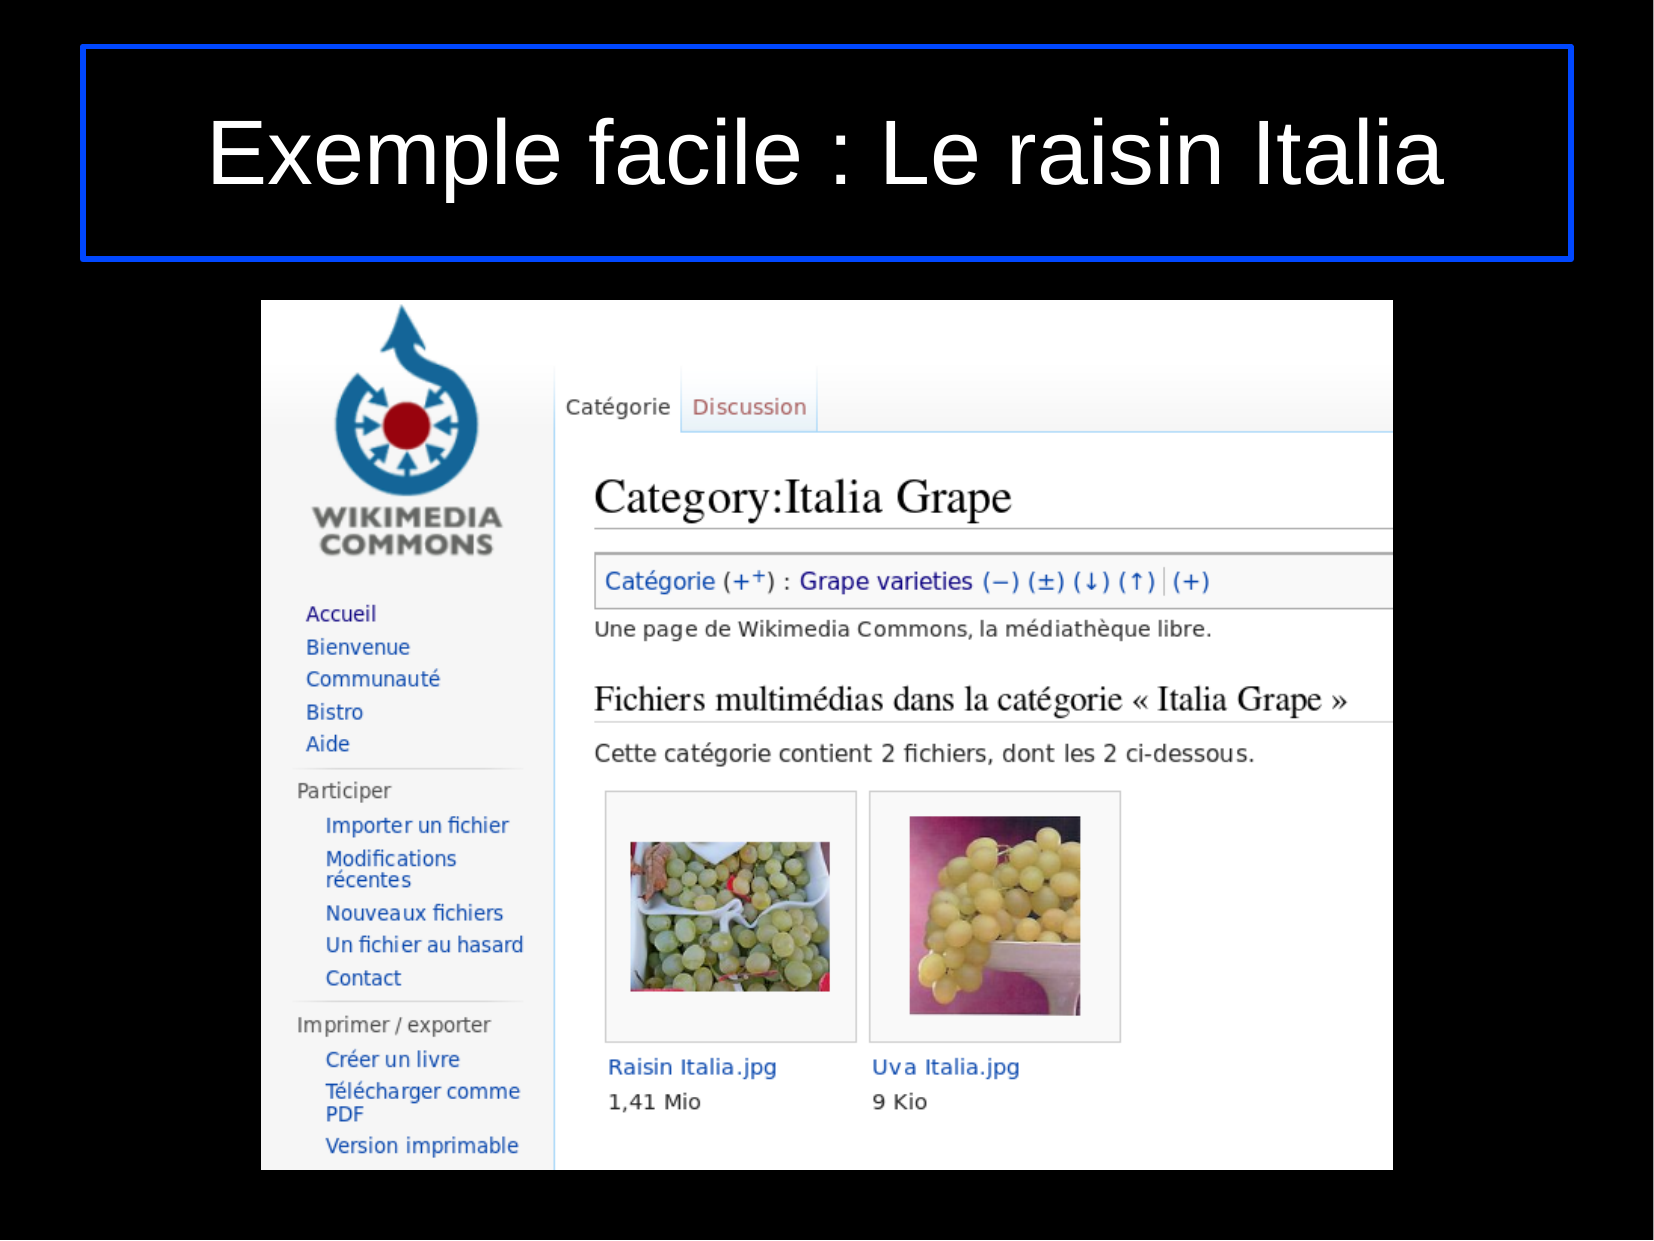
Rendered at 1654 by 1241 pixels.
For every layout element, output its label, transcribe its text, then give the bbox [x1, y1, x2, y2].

title Exemple facile : Le raisin Italia [82, 46, 1571, 260]
picture [261, 300, 1393, 1170]
